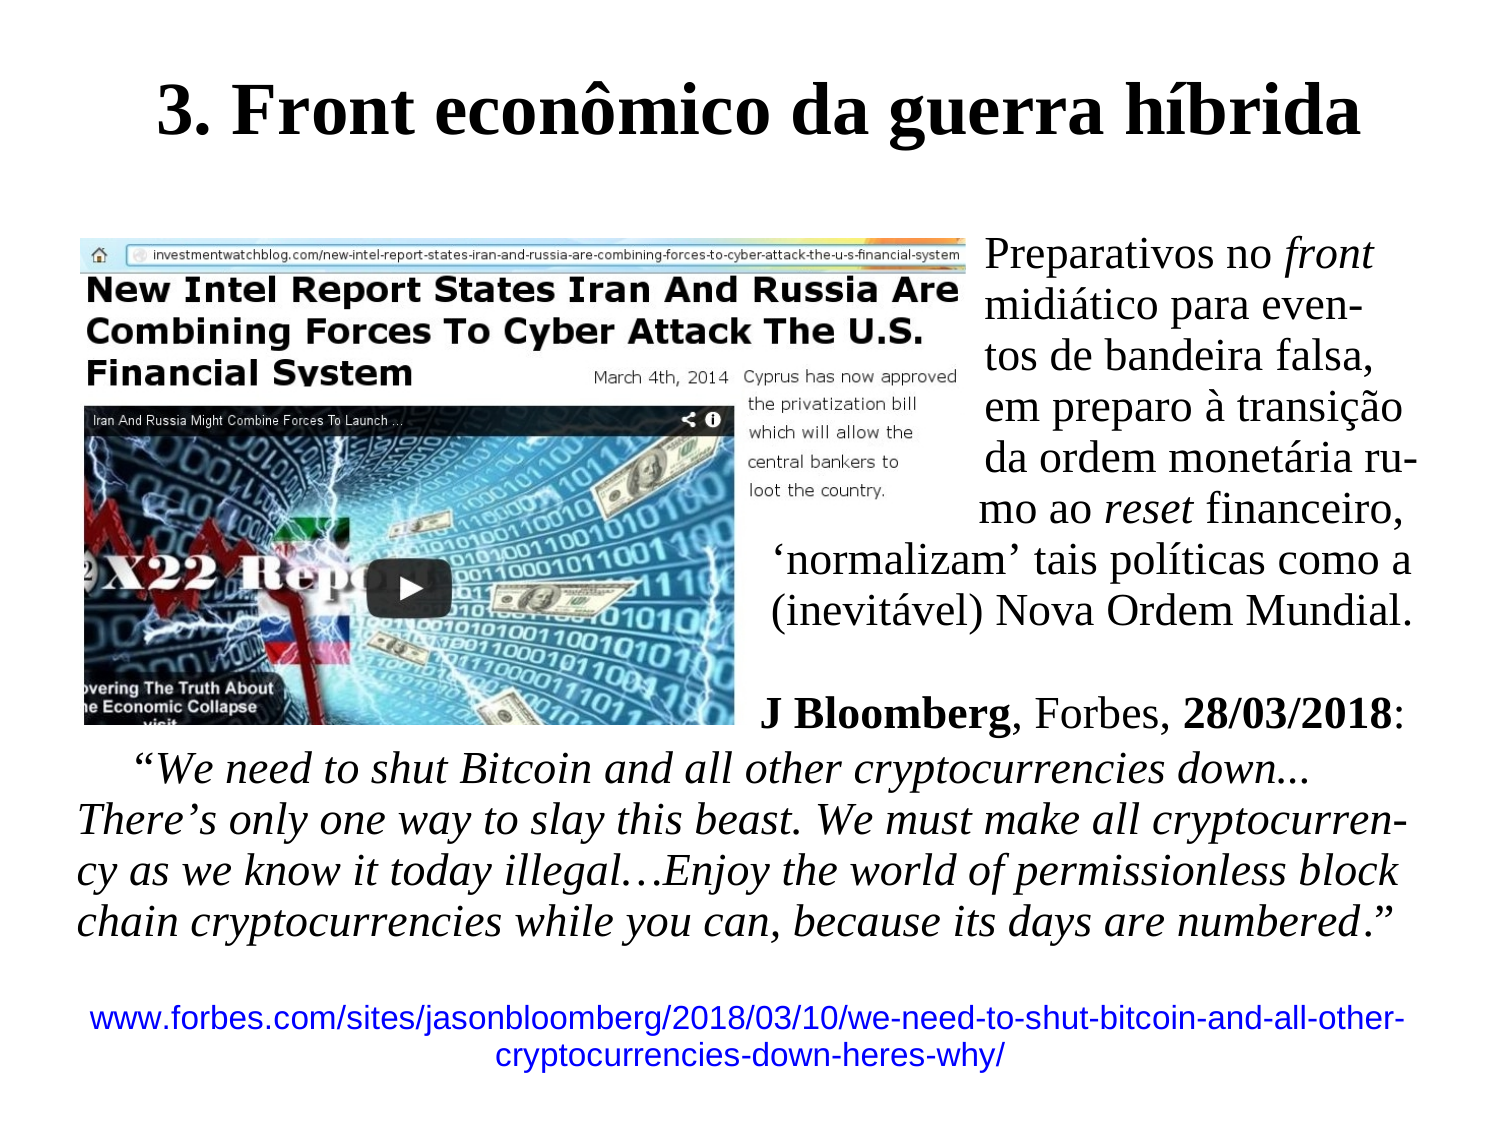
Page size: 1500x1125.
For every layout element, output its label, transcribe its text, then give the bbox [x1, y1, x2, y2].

title 3. Front econômico da guerra híbrida [81, 33, 1438, 184]
text_box “We need to shut Bitcoin and all other cryptocurrencies down... There’s only one way to slay this beast. We must make all cryptocurren-cy as we know it today illegal…Enjoy the world of permissionless block chain cryptocurrencies while you can, because its days are numbered.” [76, 742, 1413, 947]
picture [80, 238, 747, 725]
text_box www.forbes.com/sites/jasonbloomberg/2018/03/10/we-need-to-shut-bitcoin-and-all-other-cryptocurrencies-down-heres-why/ [25, 998, 1470, 1082]
text_box Preparativos no front midiático para even- tos de bandeira falsa, em preparo à transição da ordem monetária ru- mo ao reset financeiro, ‘normalizam’ tais políticas como a (inevitável) Nova Ordem Mundial. J Bloomberg, Forbes, 28/03/2018: [747, 227, 1420, 739]
